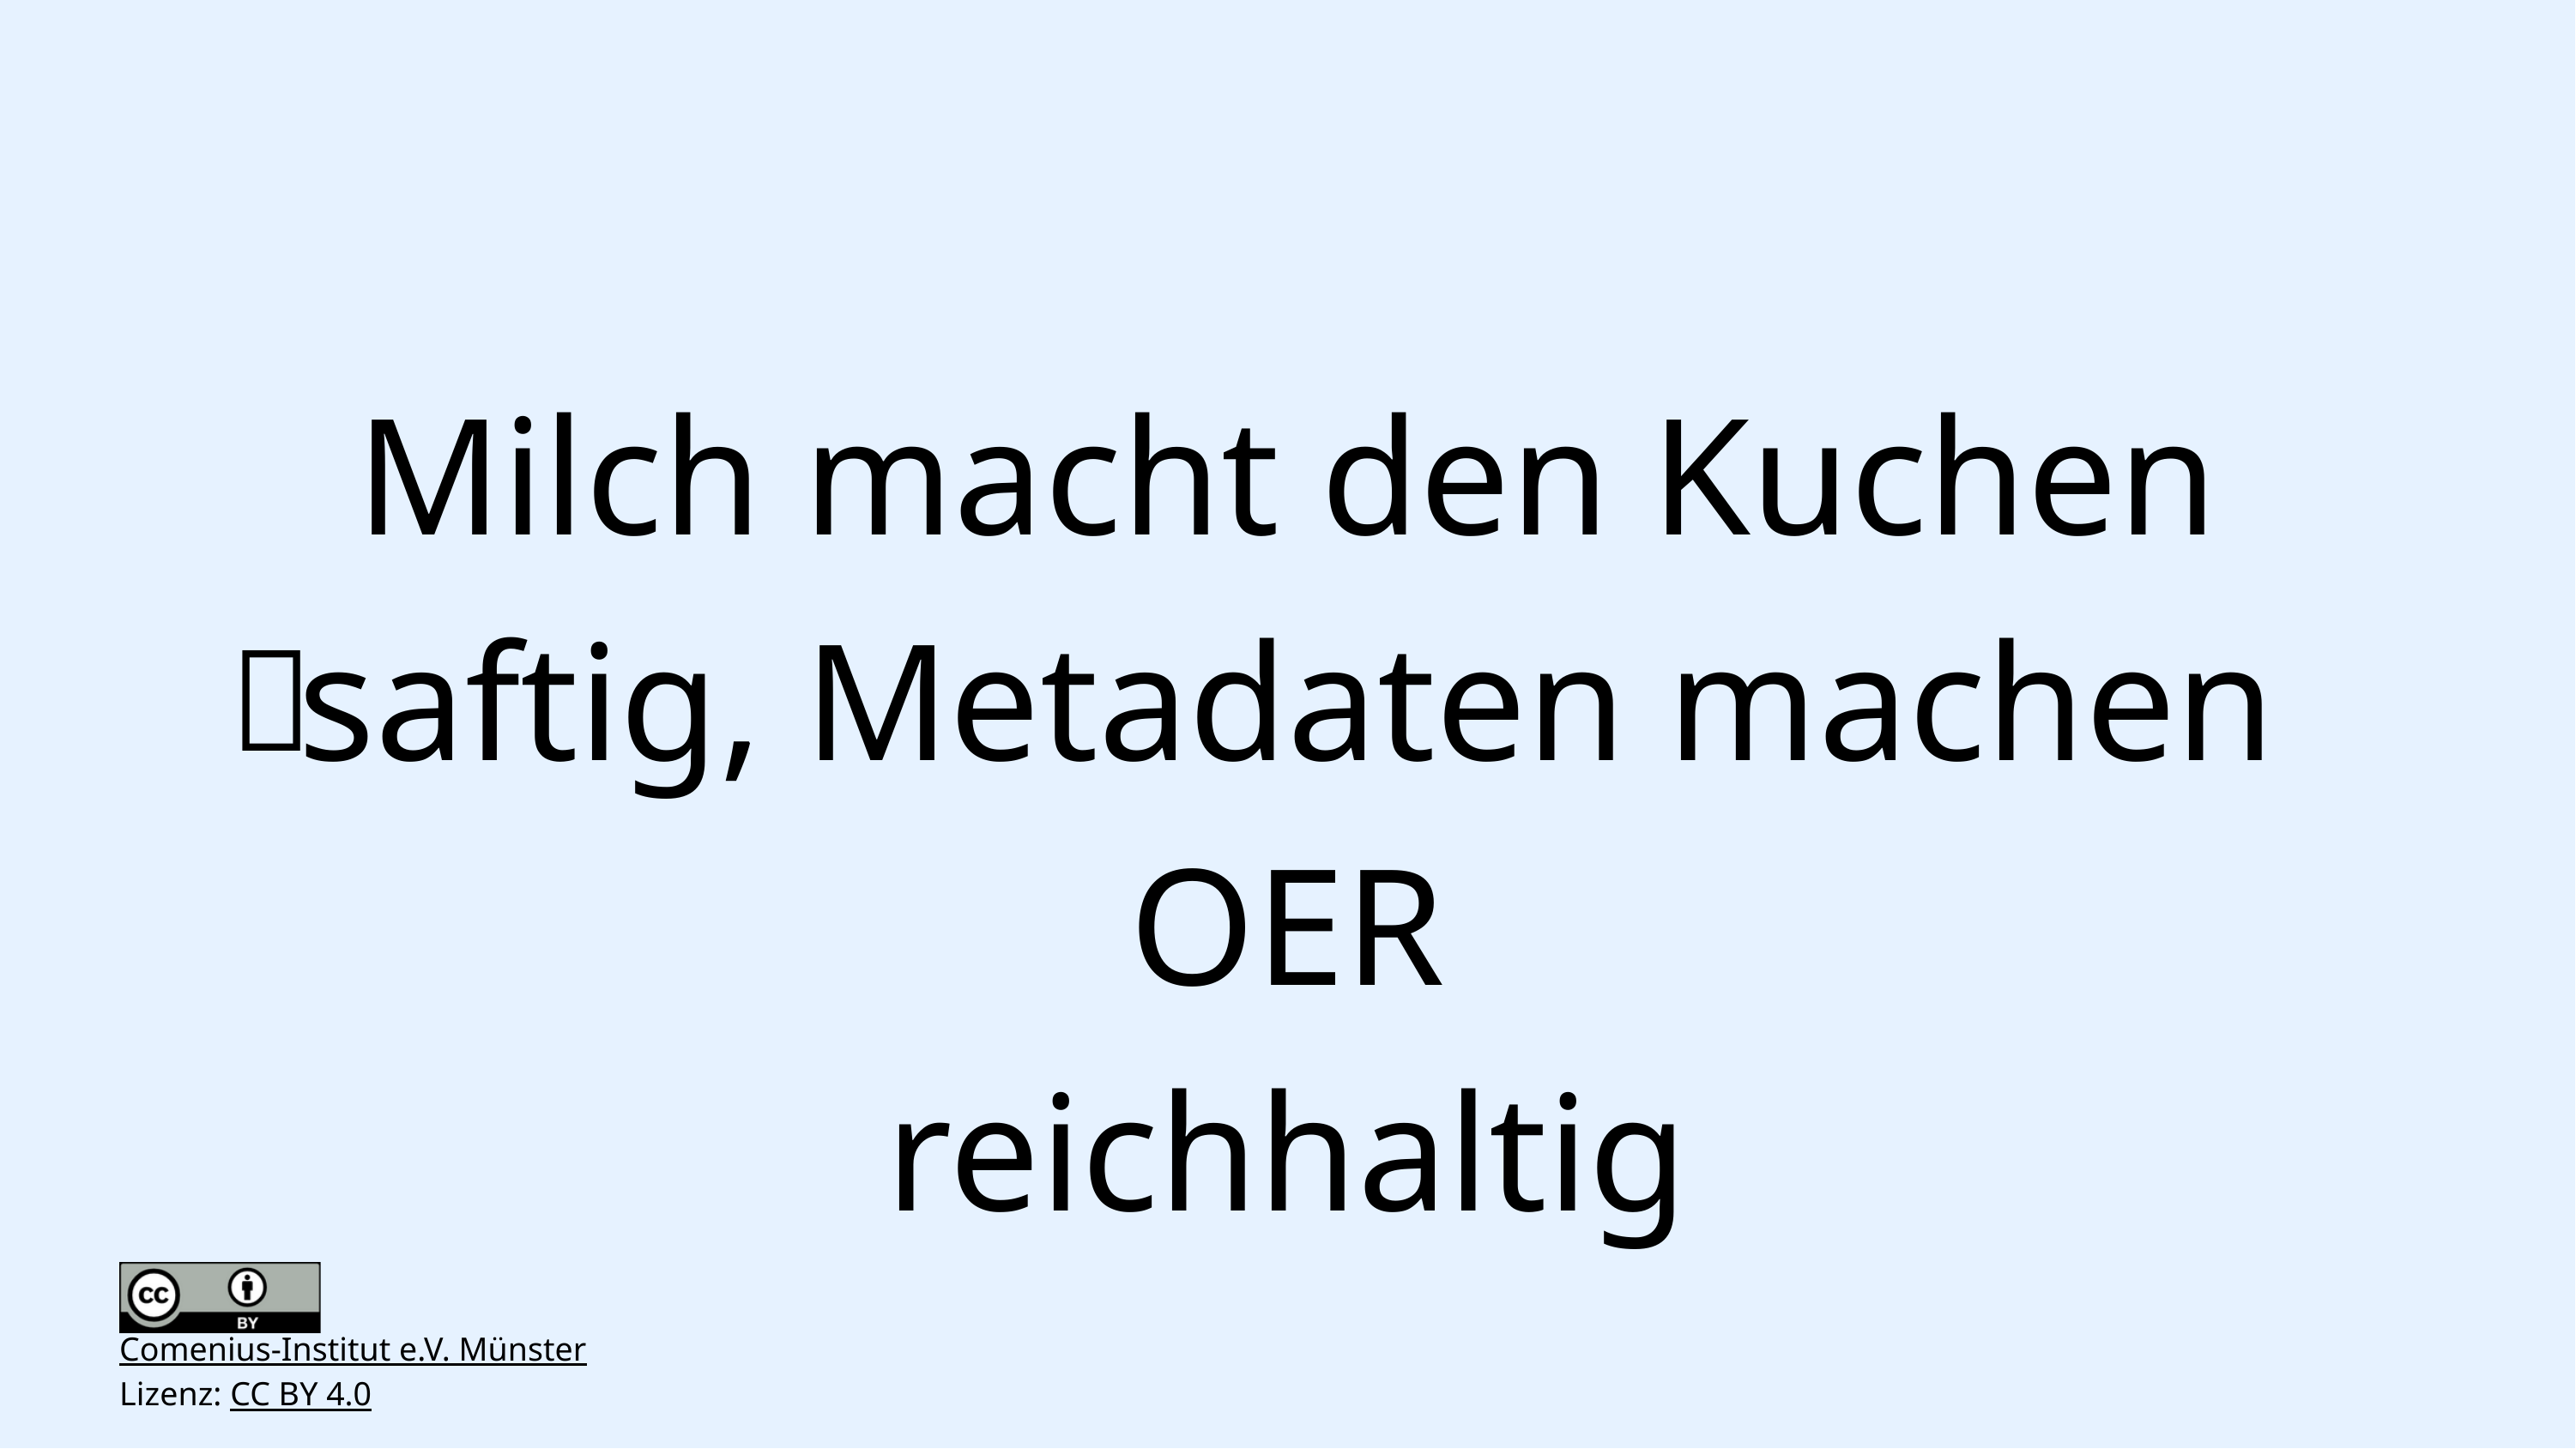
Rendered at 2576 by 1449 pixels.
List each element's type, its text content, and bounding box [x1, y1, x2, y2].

text_box [119, 1262, 321, 1327]
text_box 🥛 [173, 582, 271, 771]
text_box Comenius-Institut e.V. Münster Lizenz: CC BY 4.0 [119, 1327, 1378, 1416]
text_box Milch macht den Kuchen saftig, Metadaten machen OER reichhaltig [271, 341, 2304, 1007]
